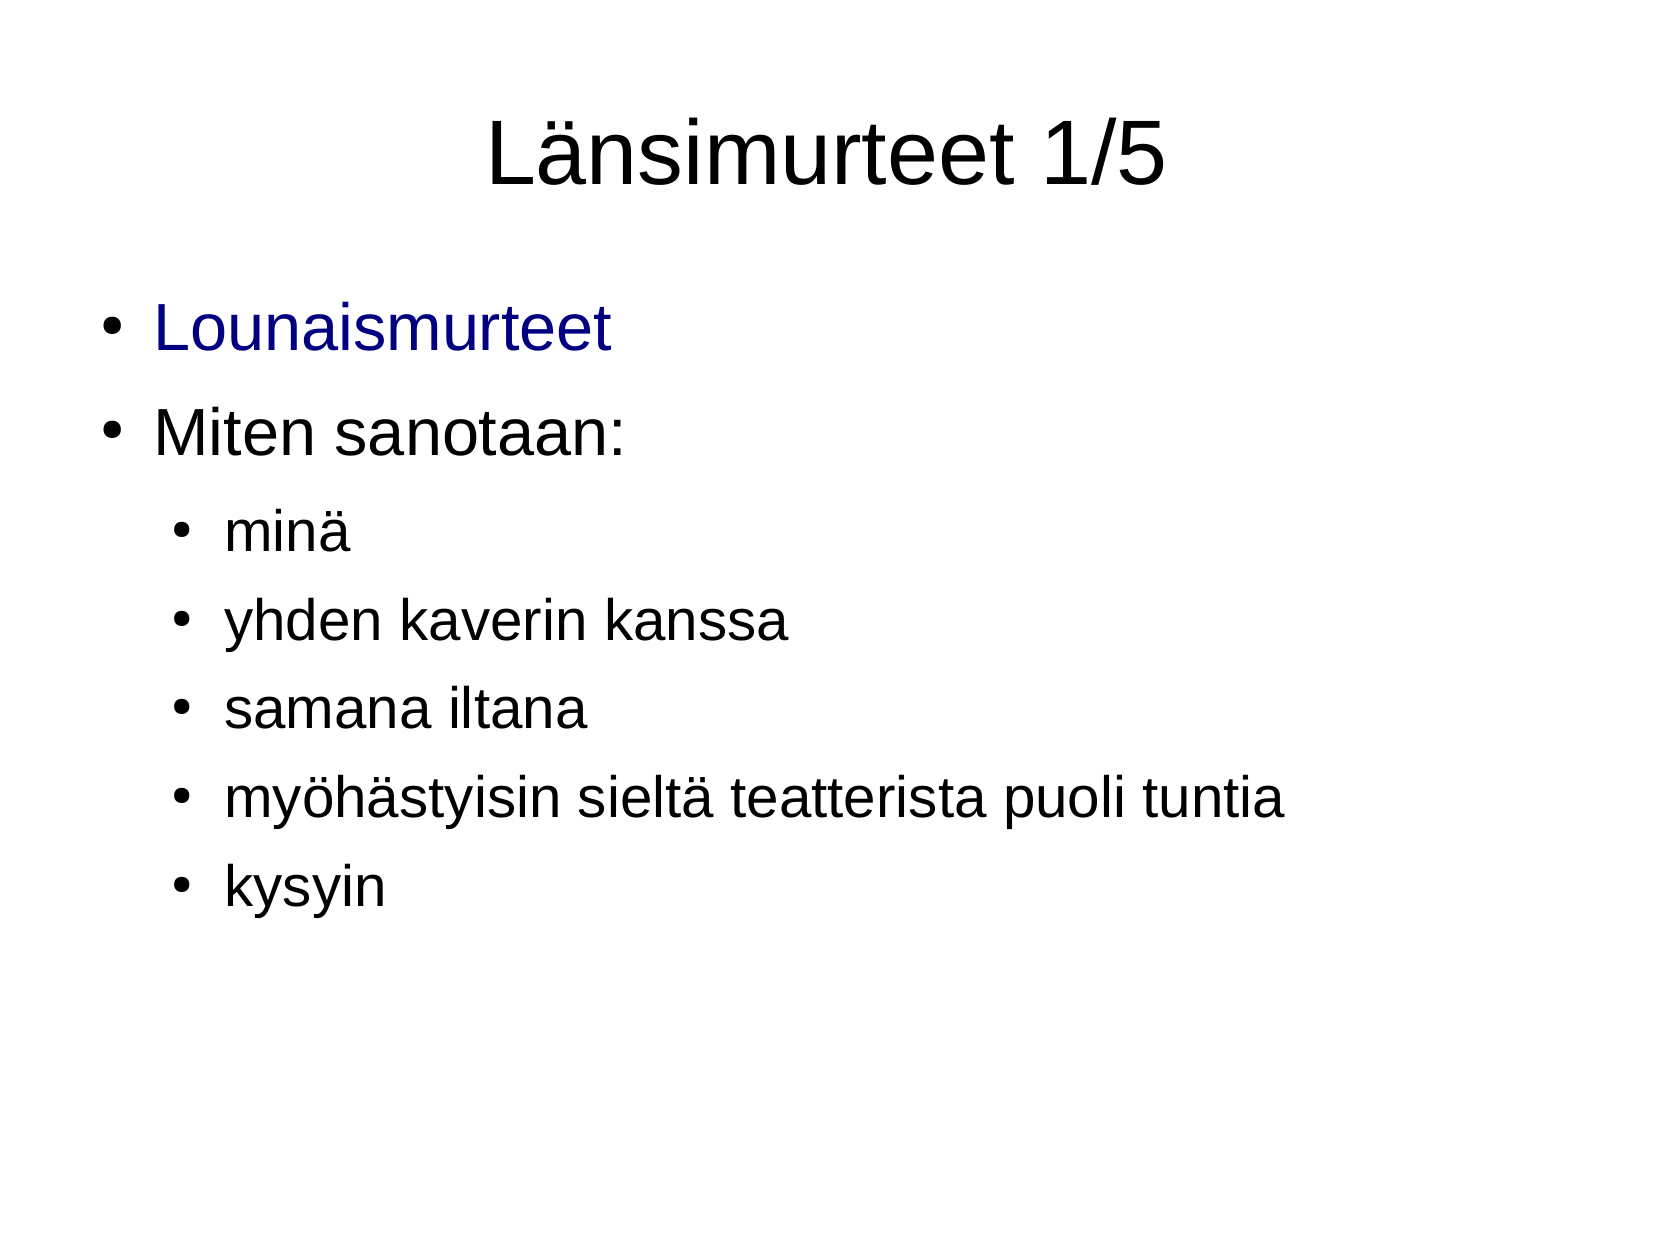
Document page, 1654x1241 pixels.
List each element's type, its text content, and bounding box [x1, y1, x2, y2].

list Lounaismurteet Miten sanotaan: minä yhden kaverin kanssa samana iltana myöhästyisin sieltä teatterista puoli tuntia kysyin [82, 290, 1571, 1094]
title Länsimurteet 1/5 [82, 49, 1571, 257]
